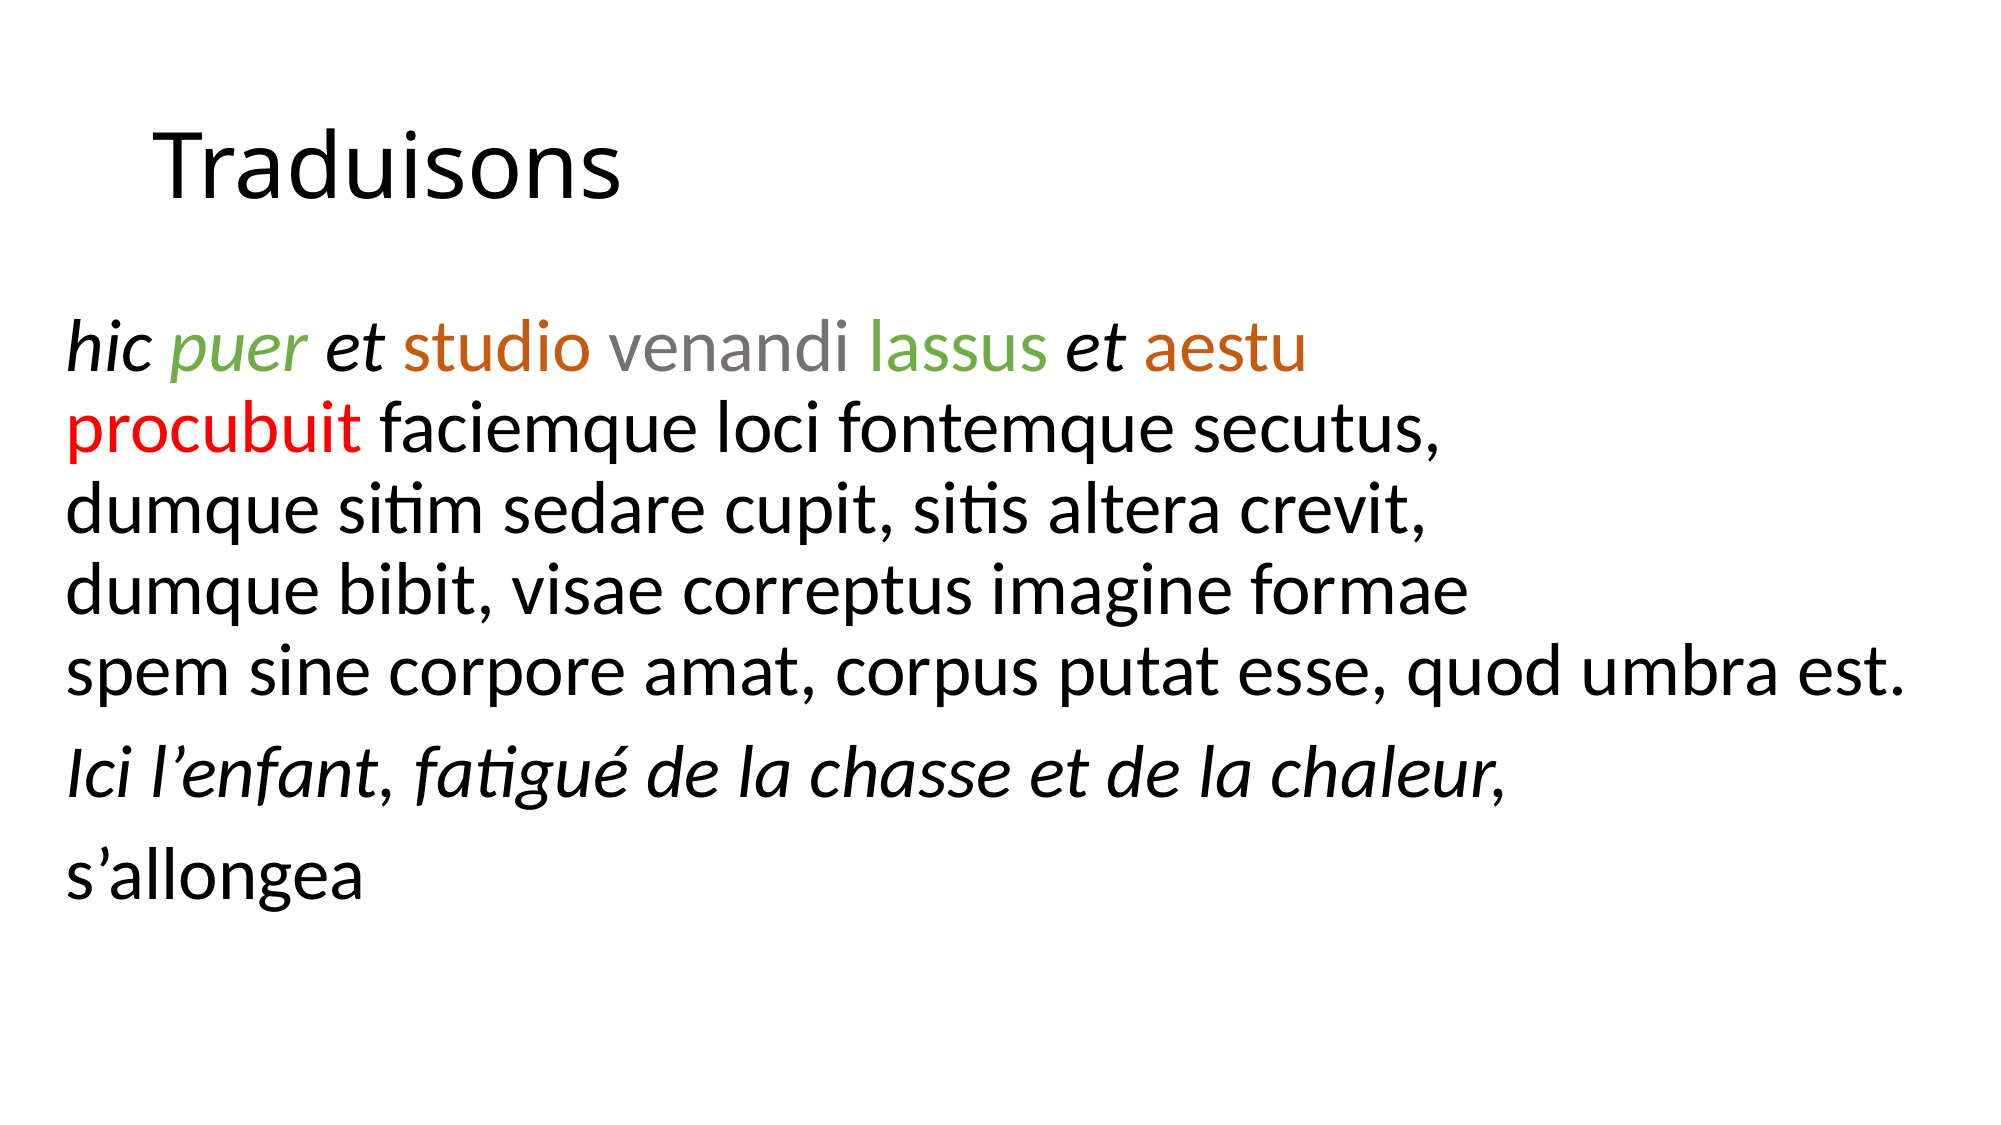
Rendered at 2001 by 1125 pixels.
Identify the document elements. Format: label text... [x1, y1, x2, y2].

title Traduisons [137, 59, 1863, 278]
list hic puer et studio venandi lassus et aestu procubuit faciemque loci fontemque secutus, dumque sitim sedare cupit, sitis altera crevit, dumque bibit, visae correptus imagine formae spem sine corpore amat, corpus putat esse, quod umbra est. Ici l’enfant, fatigué de la chasse et de la chaleur, s’allongea [50, 299, 1956, 1014]
